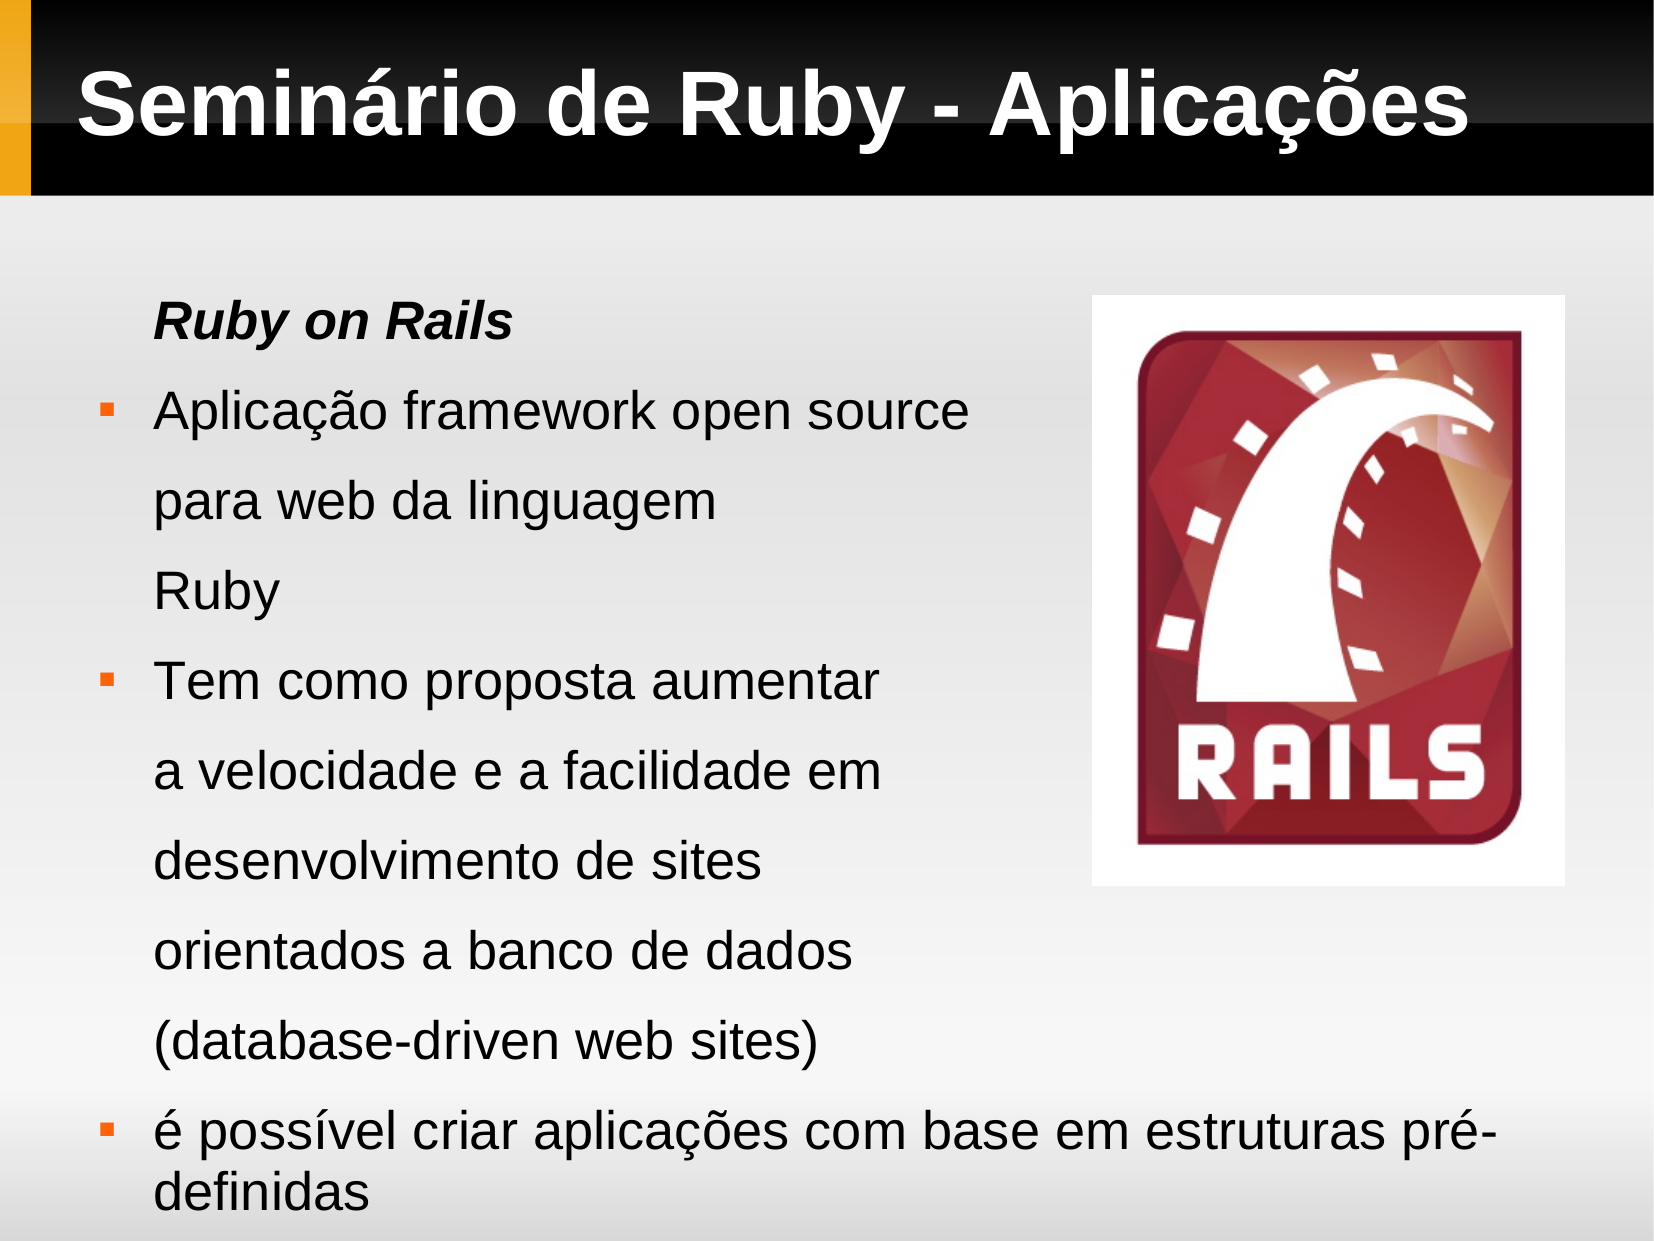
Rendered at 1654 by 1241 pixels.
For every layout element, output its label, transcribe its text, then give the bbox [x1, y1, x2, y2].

title Seminário de Ruby - Aplicações [76, 7, 1565, 200]
picture [0, 0, 1654, 1241]
list Ruby on Rails Aplicação framework open source para web da linguagem Ruby Tem como proposta aumentar a velocidade e a facilidade em desenvolvimento de sites orientados a banco de dados (database-driven web sites) é possível criar aplicações com base em estruturas pré-definidas [82, 290, 1571, 1222]
